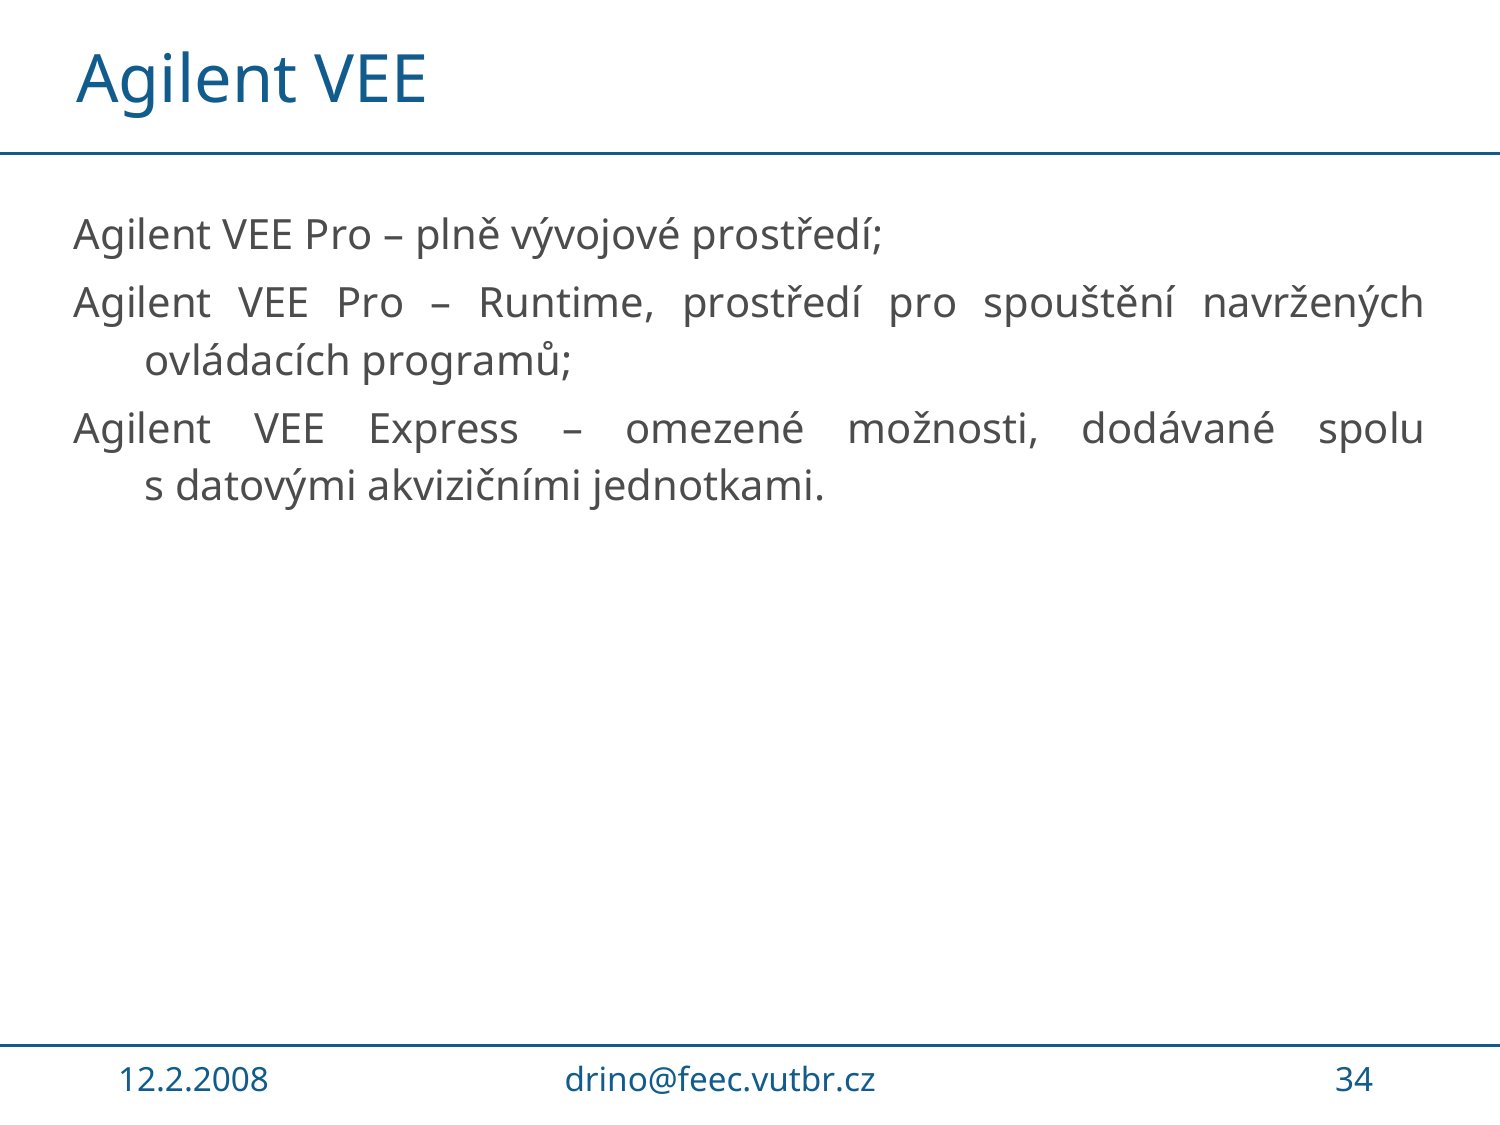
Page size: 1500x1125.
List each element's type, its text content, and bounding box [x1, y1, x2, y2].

text_box 1 [1075, 1049, 1388, 1125]
title Agilent VEE [0, 0, 1500, 152]
text_box Agilent VEE Pro – plně vývojové prostředí; Agilent VEE Pro – Runtime, prostředí pro spouštění navržených ovládacích programů; Agilent VEE Express – omezené možnosti, dodávané spolu s datovými akvizičními jednotkami. [59, 196, 1442, 521]
text_box drino@feec.vutbr.cz [454, 1049, 987, 1125]
text_box 12.2.2008 [103, 1049, 432, 1125]
